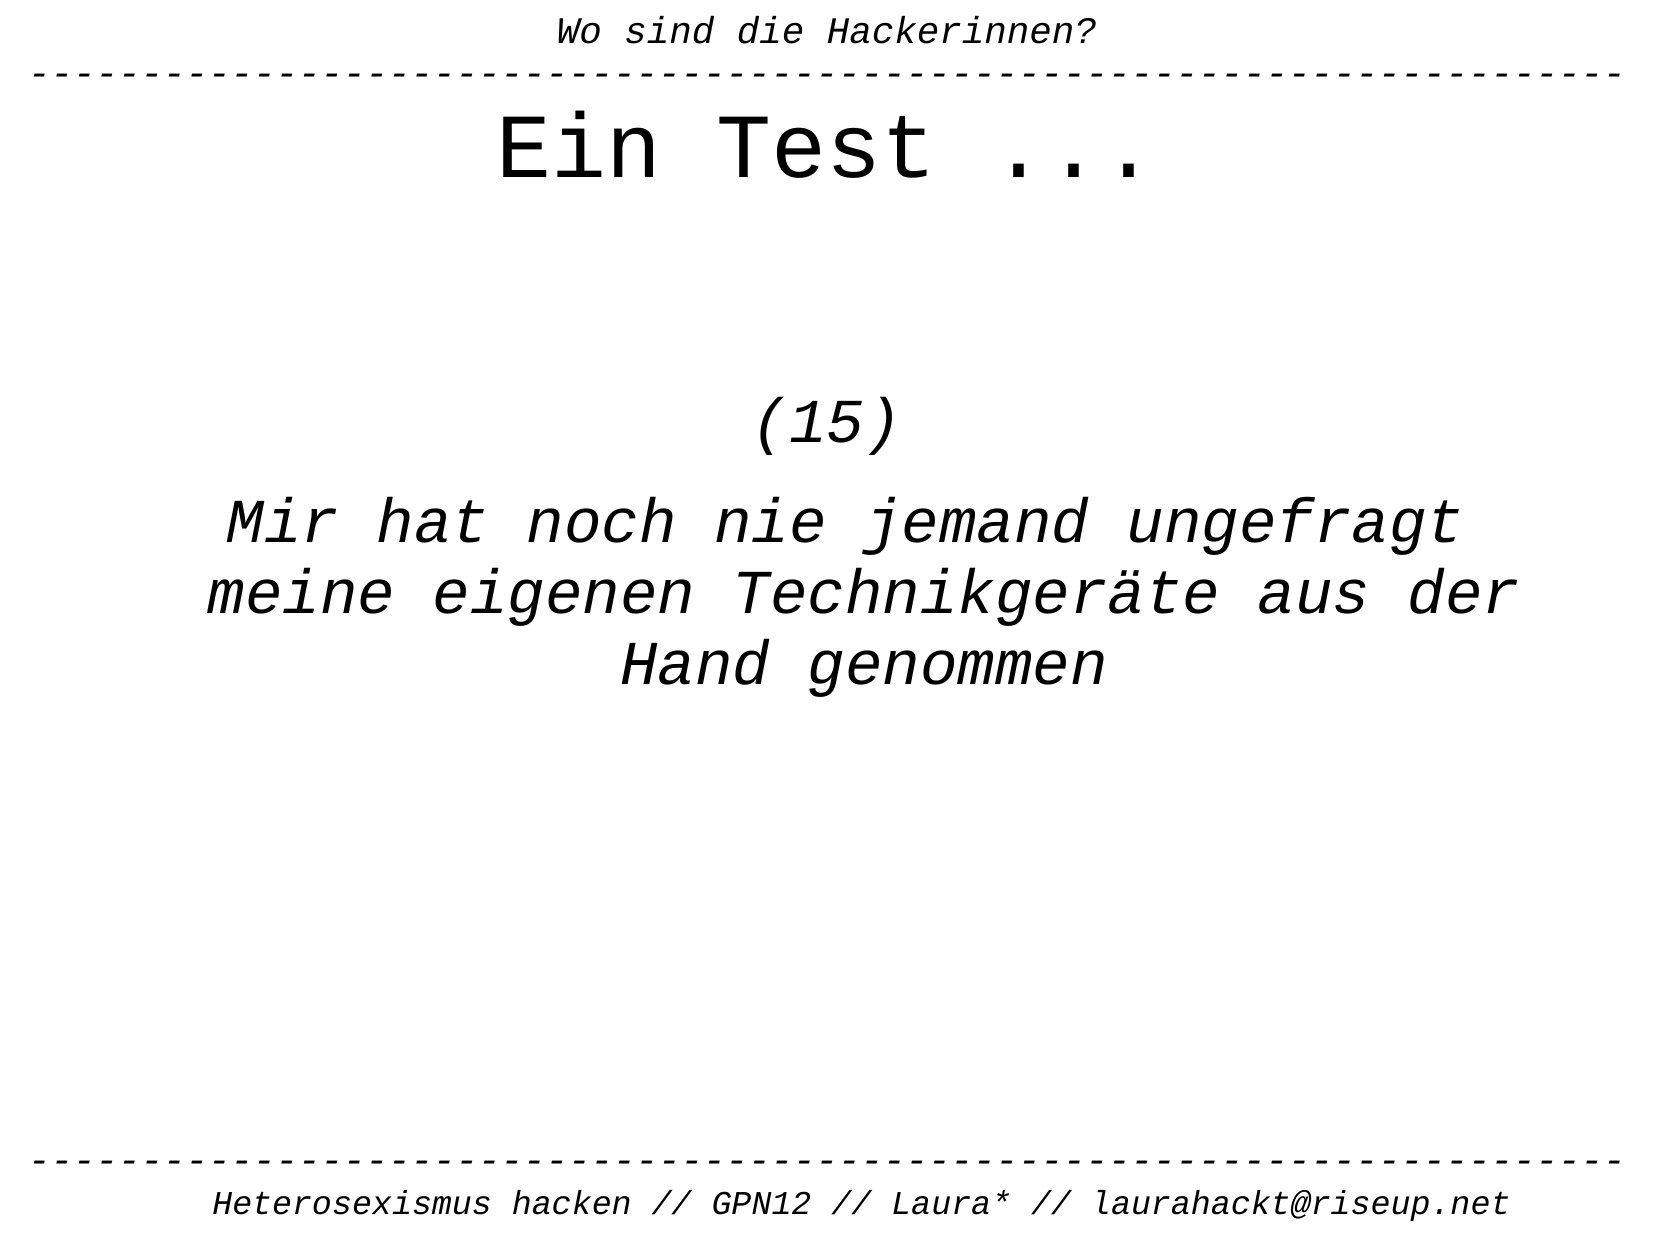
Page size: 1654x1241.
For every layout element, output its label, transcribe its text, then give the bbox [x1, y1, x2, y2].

list (15) Mir hat noch nie jemand ungefragt meine eigenen Technikgeräte aus der Hand genommen [82, 290, 1571, 1098]
title Ein Test ... [82, 98, 1571, 257]
list Heterosexismus hacken // GPN12 // Laura* // laurahackt@riseup.net [0, 1186, 1654, 1241]
title ----------------------------------------------------------------------- [0, 1098, 1654, 1184]
title Wo sind die Hackerinnen? ----------------------------------------------------------------------- [0, 12, 1654, 98]
